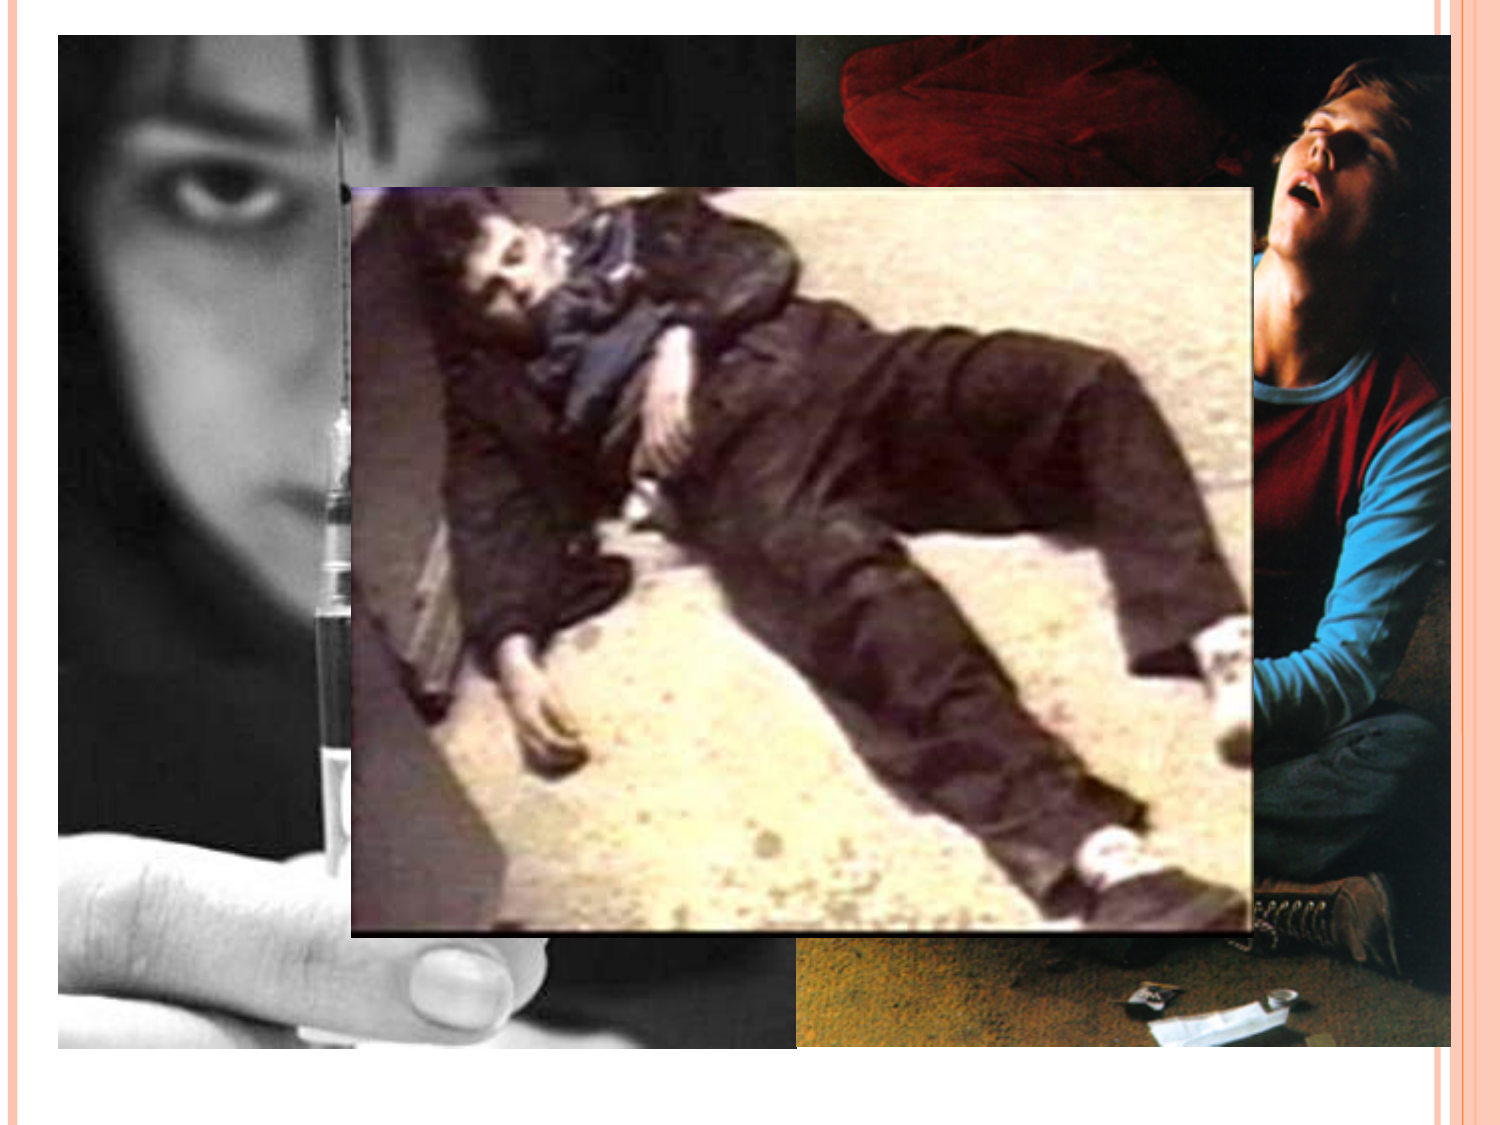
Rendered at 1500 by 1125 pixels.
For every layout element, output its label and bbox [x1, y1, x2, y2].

picture [58, 35, 1451, 1050]
